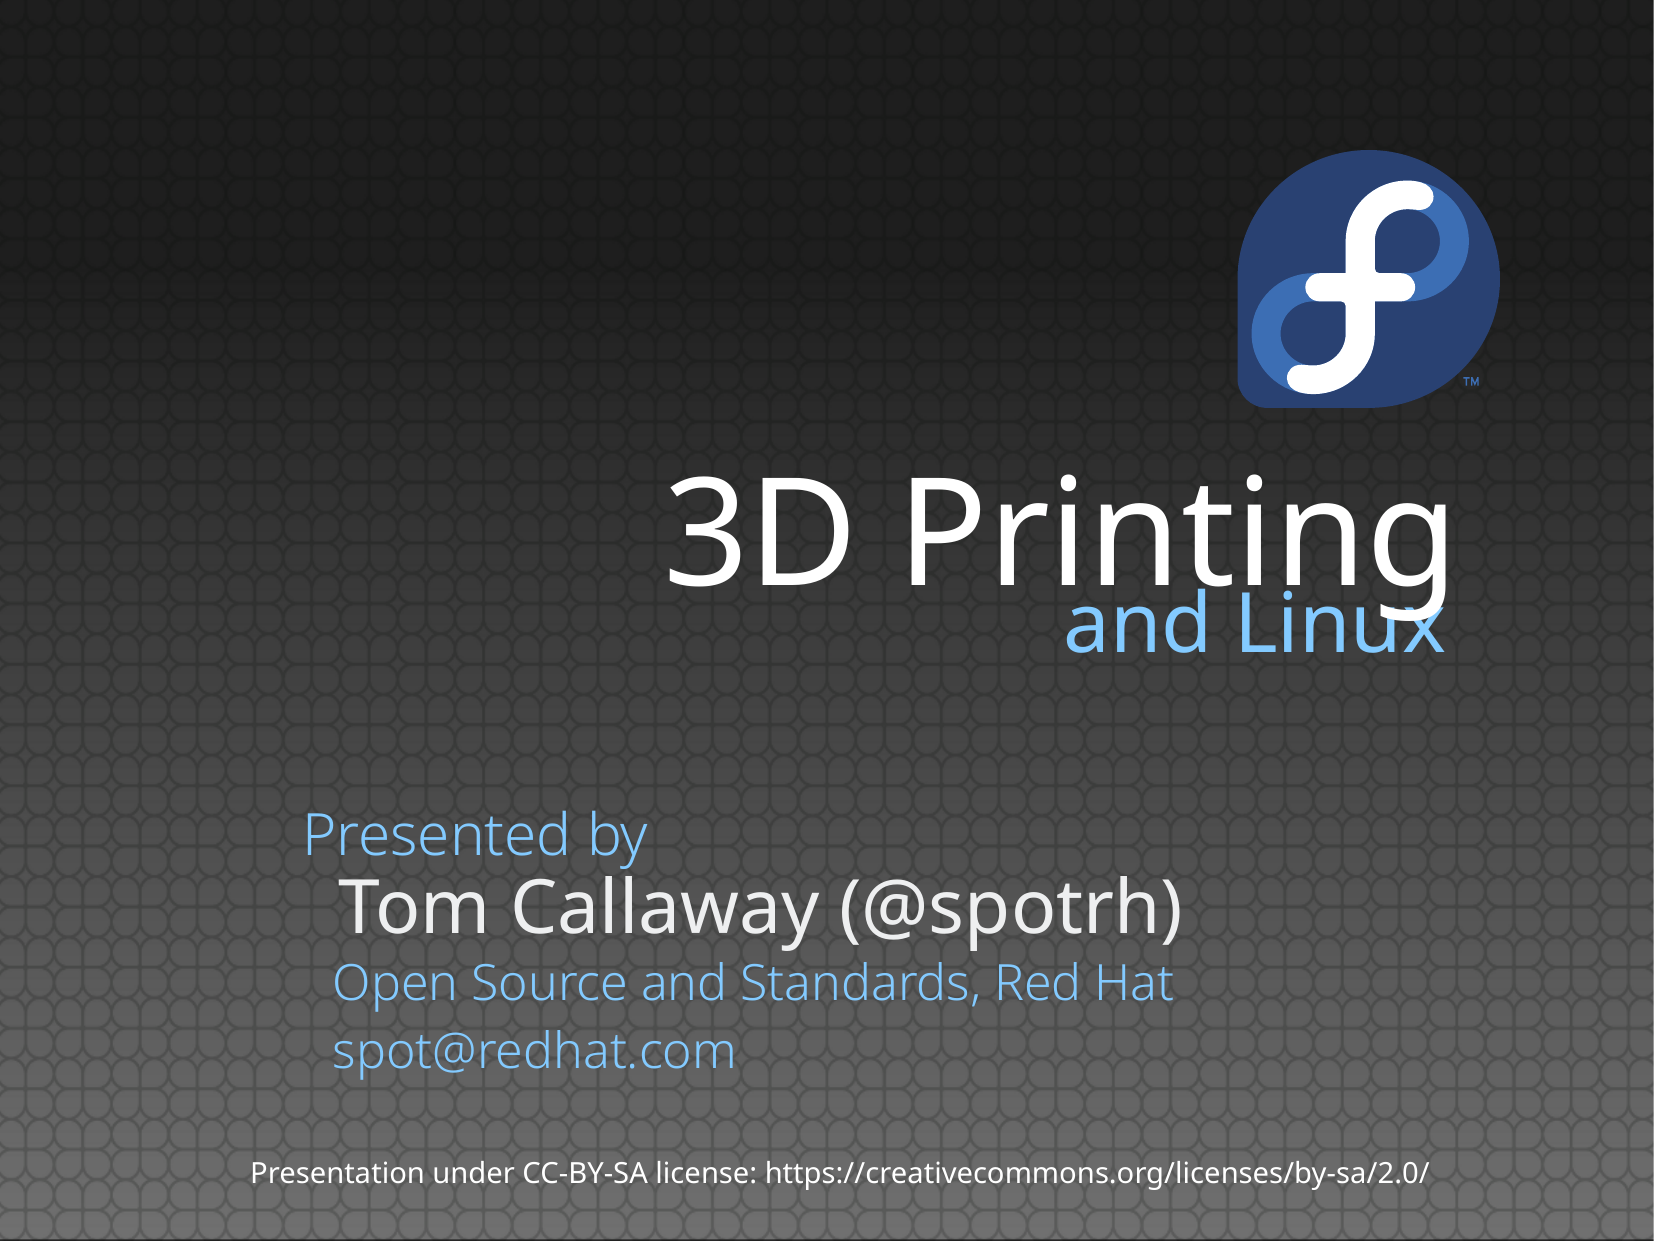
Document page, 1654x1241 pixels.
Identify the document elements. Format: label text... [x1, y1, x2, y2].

text_box Open Source and Standards, Red Hat spot@redhat.com [318, 939, 1280, 1071]
text_box 3D Printing [37, 417, 1475, 607]
text_box Tom Callaway (@spotrh) [324, 846, 1264, 939]
picture [0, 0, 1654, 1241]
text_box Presentation under CC-BY-SA license: https://creativecommons.org/licenses/by-sa/2.0/ [257, 1144, 1431, 1229]
subtitle and Linux [100, 607, 1447, 669]
text_box Presented by [287, 785, 699, 869]
